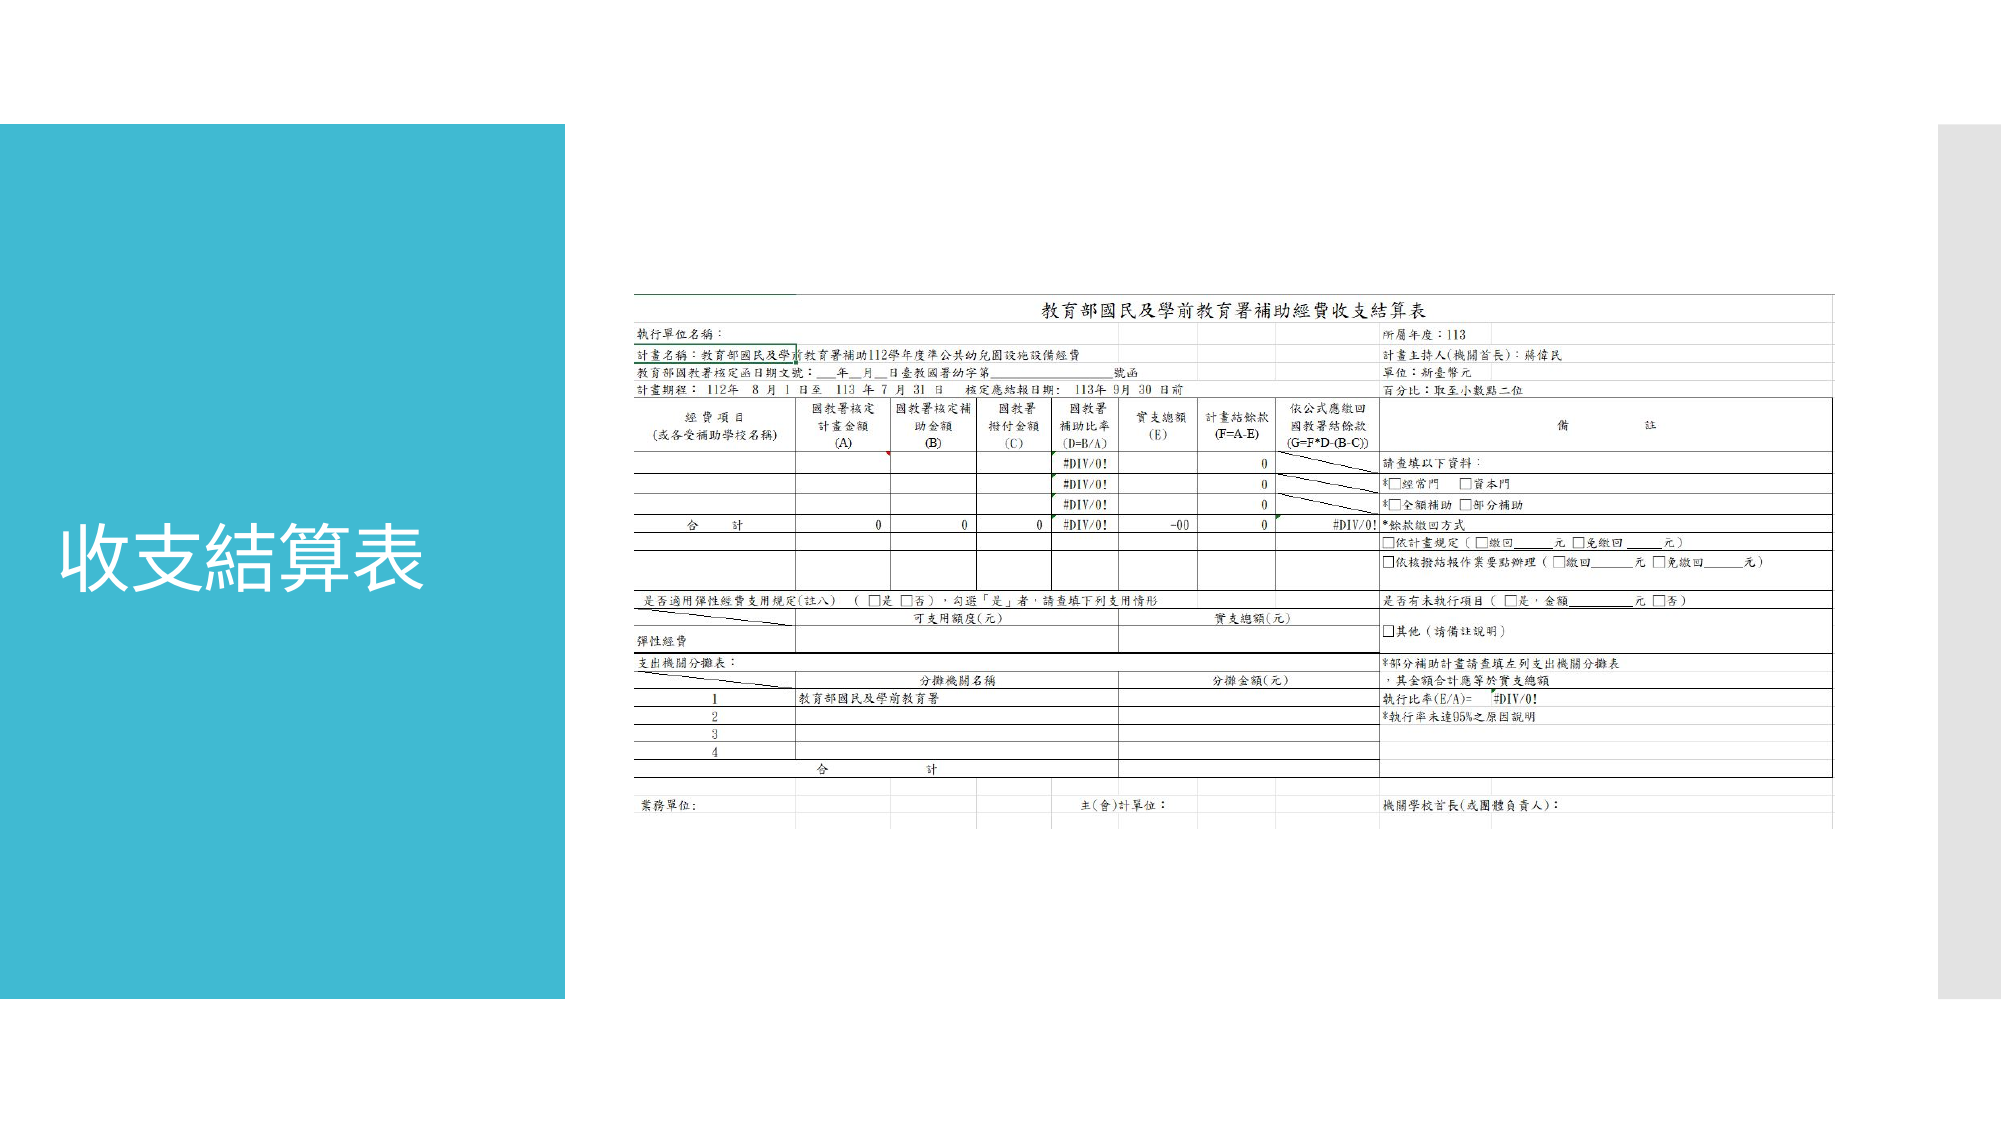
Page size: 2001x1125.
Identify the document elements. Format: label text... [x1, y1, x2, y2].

picture [634, 294, 1835, 829]
title 收支結算表 [41, 184, 526, 940]
